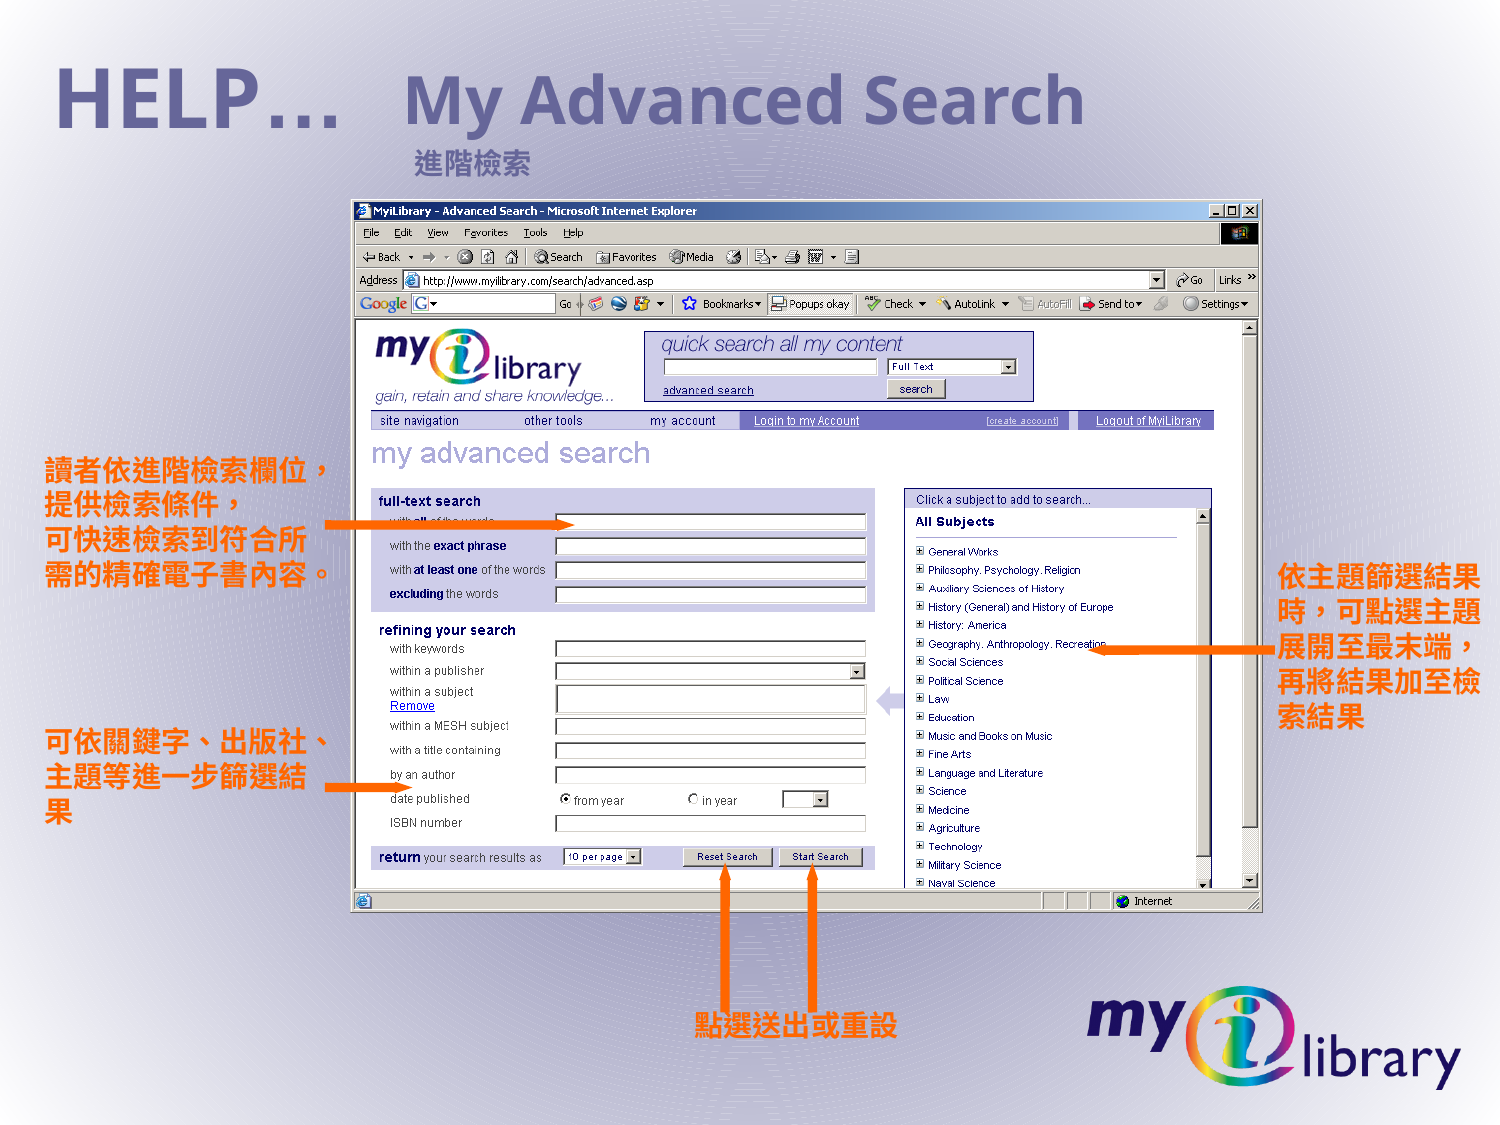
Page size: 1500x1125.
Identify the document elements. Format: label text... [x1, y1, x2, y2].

text_box 可依關鍵字、出版社、主題等進一步篩選結果 [29, 716, 330, 836]
text_box 讀者依進階檢索欄位，提供檢索條件， 可快速檢索到符合所需的精確電子書內容。 [29, 444, 330, 634]
text_box My Advanced Search [387, 50, 1163, 146]
text_box 依主題篩選結果時，可點選主題展開至最末端，再將結果加至檢索結果 [1262, 550, 1500, 741]
text_box 點選送出或重設 [679, 999, 928, 1051]
text_box 進階檢索 [399, 137, 1325, 188]
picture [350, 200, 1263, 914]
